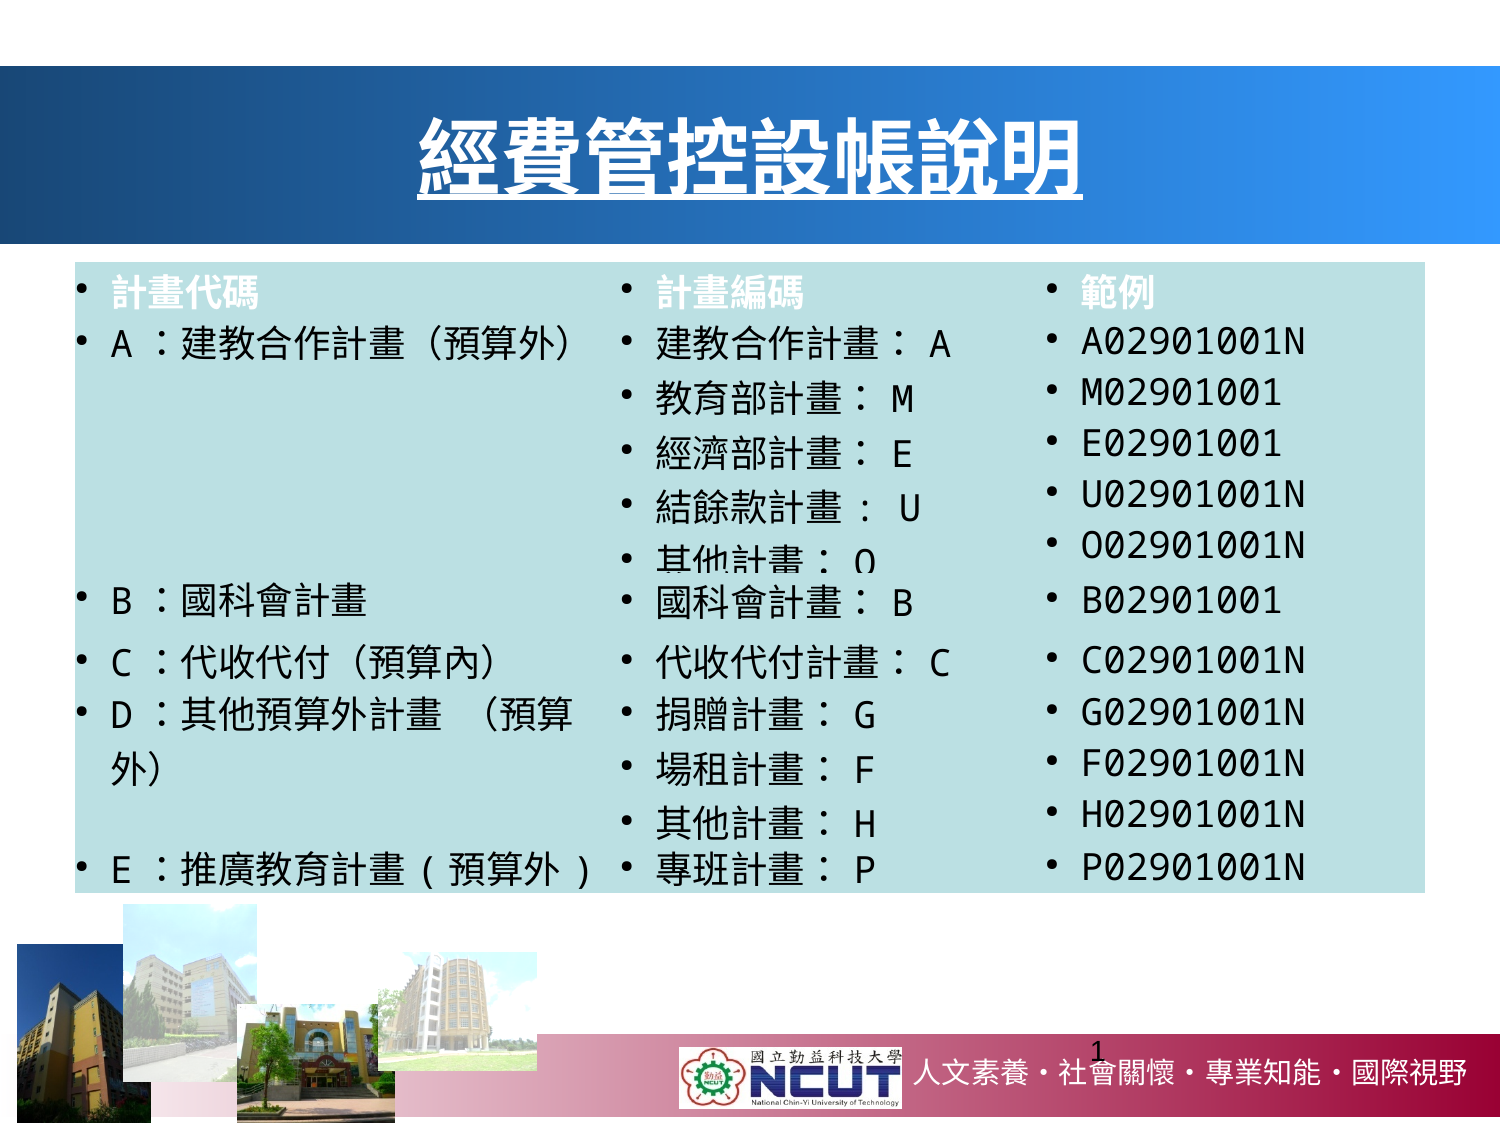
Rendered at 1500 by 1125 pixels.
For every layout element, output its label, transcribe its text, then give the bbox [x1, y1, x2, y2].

table_header 範例 [1045, 262, 1425, 314]
table_cell B：國科會計畫 [75, 573, 620, 633]
table_header 計畫代碼 [75, 262, 620, 314]
table_cell 捐贈計畫：G 場租計畫：F 其他計畫：H [620, 685, 1045, 840]
table_cell 國科會計畫：B [620, 573, 1045, 633]
text_box 1 [1074, 1024, 1426, 1103]
table_cell B02901001 [1045, 573, 1425, 633]
table_cell E：推廣教育計畫(預算外) [75, 840, 620, 893]
table_cell C02901001N [1045, 633, 1425, 685]
table_cell C：代收代付（預算內） [75, 633, 620, 685]
table_cell 建教合作計畫：A 教育部計畫：M 經濟部計畫：E 結餘款計畫: U 其他計畫：O [620, 314, 1045, 573]
title 經費管控設帳說明 [0, 66, 1500, 244]
table_cell A02901001N M02901001 E02901001 U02901001N O02901001N [1045, 314, 1425, 573]
table_header 計畫編碼 [620, 262, 1045, 314]
table_cell D：其他預算外計畫 （預算外） [75, 685, 620, 840]
table_cell G02901001N F02901001N H02901001N [1045, 685, 1425, 840]
table_cell 代收代付計畫：C [620, 633, 1045, 685]
table_cell A：建教合作計畫（預算外） [75, 314, 620, 573]
table_cell P02901001N [1045, 840, 1425, 893]
table_cell 專班計畫：P [620, 840, 1045, 893]
